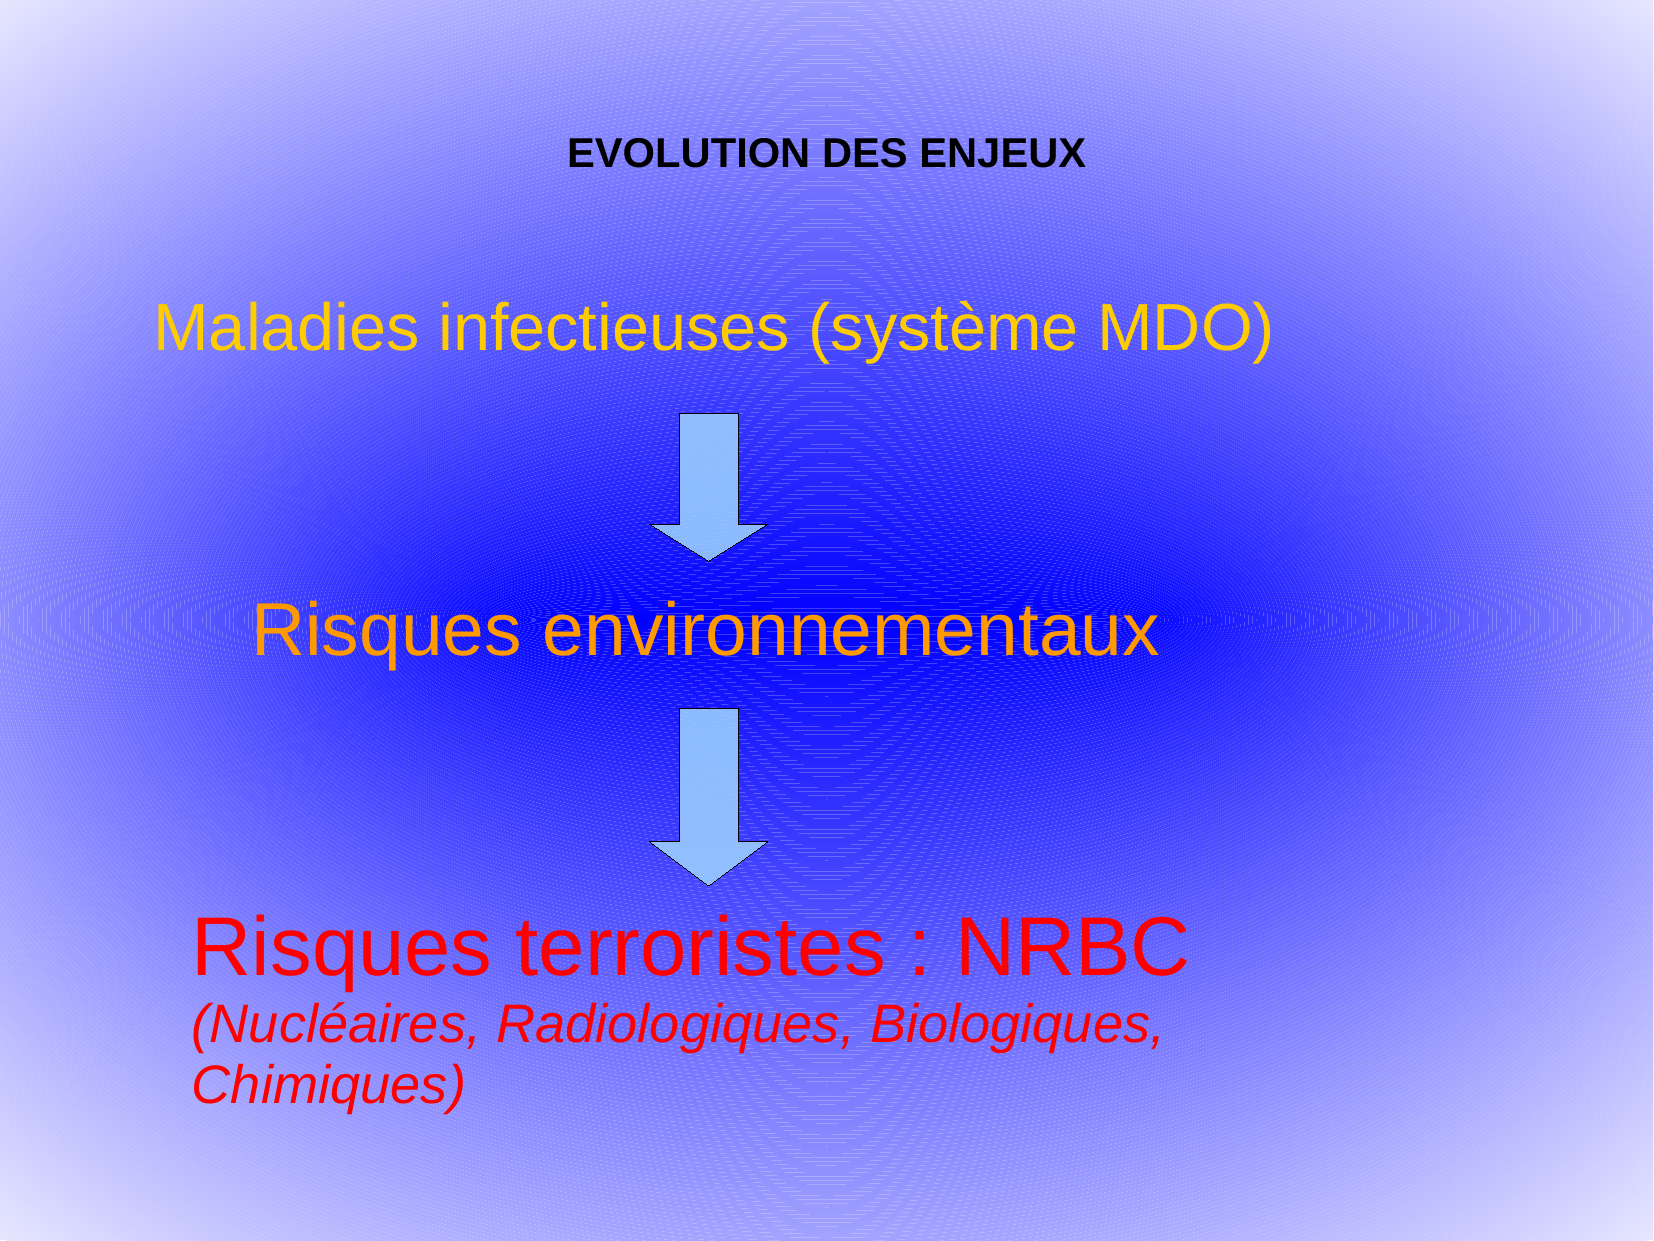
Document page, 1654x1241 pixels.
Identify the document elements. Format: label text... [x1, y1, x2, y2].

text_box [649, 708, 768, 886]
text_box Risques terroristes : NRBC (Nucléaires, Radiologiques, Biologiques, Chimiques) [177, 893, 1388, 1123]
list Maladies infectieuses (système MDO) [82, 290, 1571, 1010]
title EVOLUTION DES ENJEUX [82, 49, 1571, 257]
text_box Risques environnementaux [236, 580, 1329, 680]
text_box [649, 413, 768, 562]
